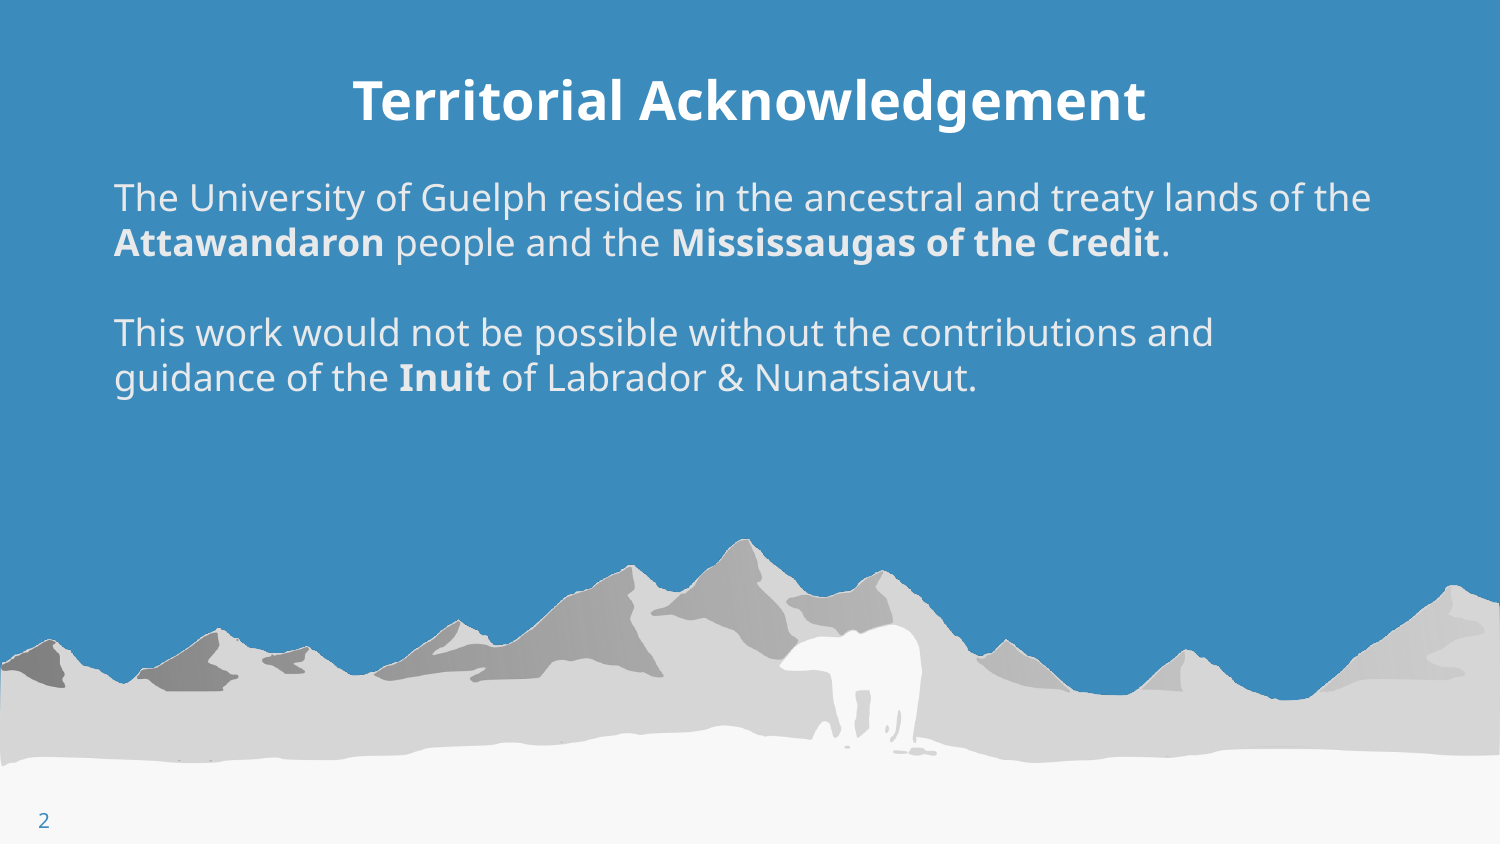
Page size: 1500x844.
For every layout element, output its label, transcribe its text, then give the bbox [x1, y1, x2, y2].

text_box The University of Guelph resides in the ancestral and treaty lands of the Attawandaron people and the Mississaugas of the Credit. This work would not be possible without the contributions and guidance of the Inuit of Labrador & Nunatsiavut. [98, 159, 1393, 454]
title Territorial Acknowledgement [0, 50, 1500, 192]
slide_number <number> [0, 792, 89, 844]
picture [0, 513, 1500, 844]
